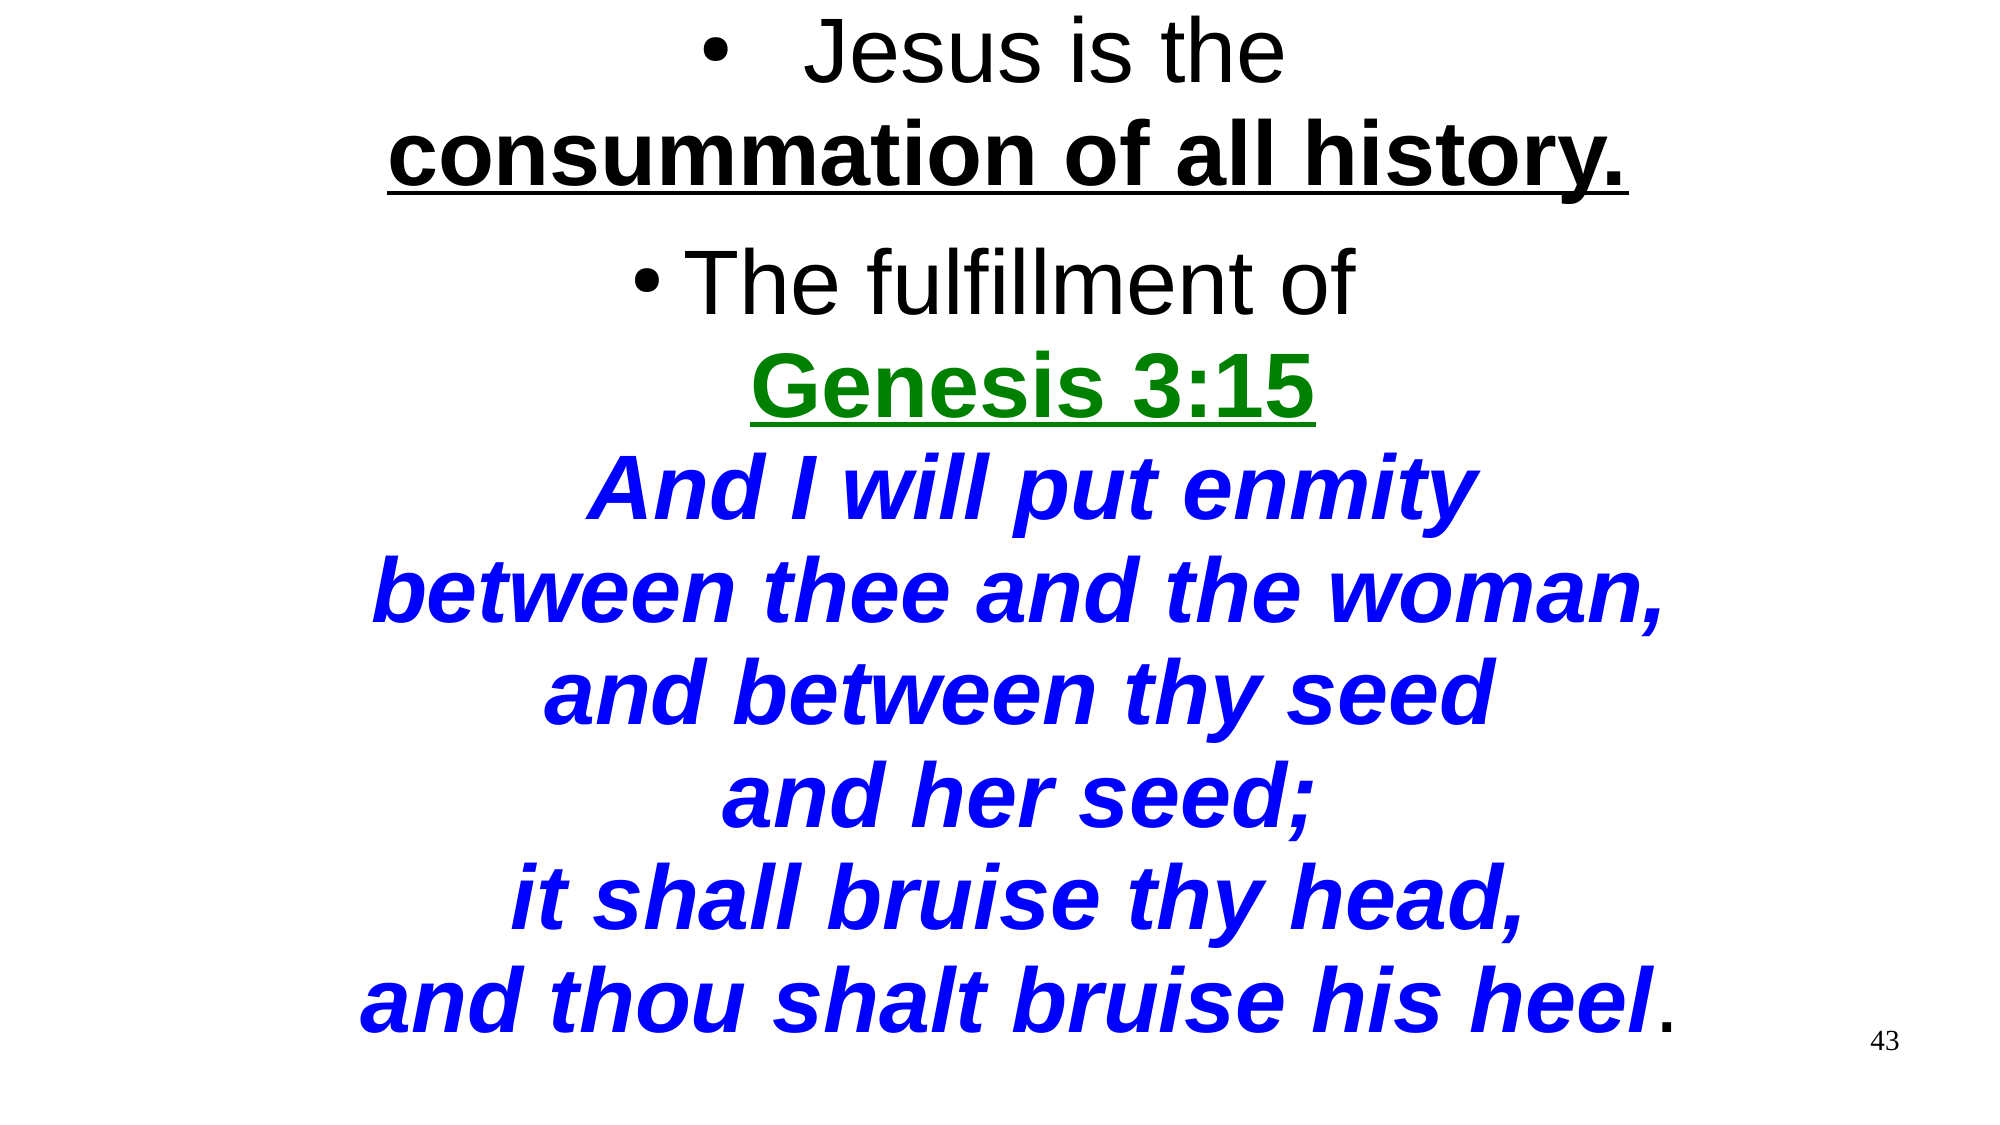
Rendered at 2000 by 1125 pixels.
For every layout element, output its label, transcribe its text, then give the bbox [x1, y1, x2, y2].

list Jesus is the consummation of all history. The fulfillment of Genesis 3:15 And I will put enmity between thee and the woman, and between thy seed and her seed; it shall bruise thy head, and thou shalt bruise his heel. [0, 0, 1996, 1123]
